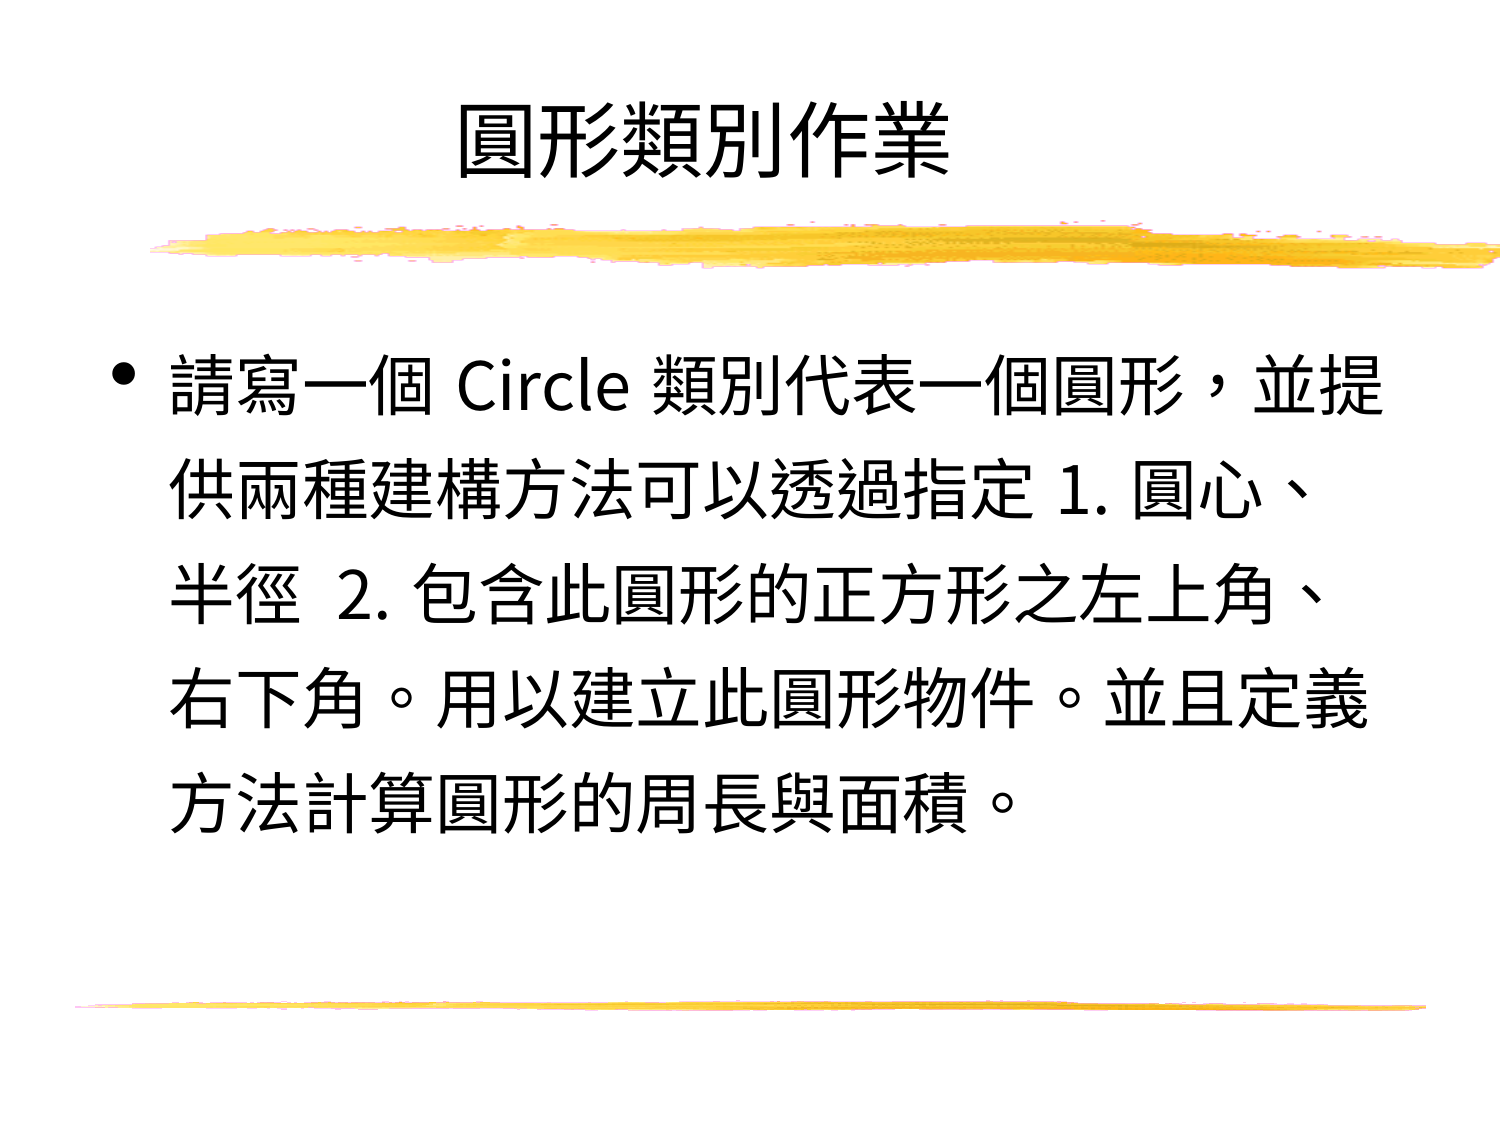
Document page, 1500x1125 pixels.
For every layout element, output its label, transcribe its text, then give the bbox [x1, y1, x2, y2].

title 圓形類別作業 [66, 35, 1342, 225]
list 請寫一個Circle類別代表一個圓形，並提供兩種建構方法可以透過指定1.圓心、半徑 2.包含此圓形的正方形之左上角、右下角。用以建立此圓形物件。並且定義方法計算圓形的周長與面積。 [112, 324, 1388, 1000]
picture [150, 215, 1500, 279]
picture [75, 999, 1426, 1013]
